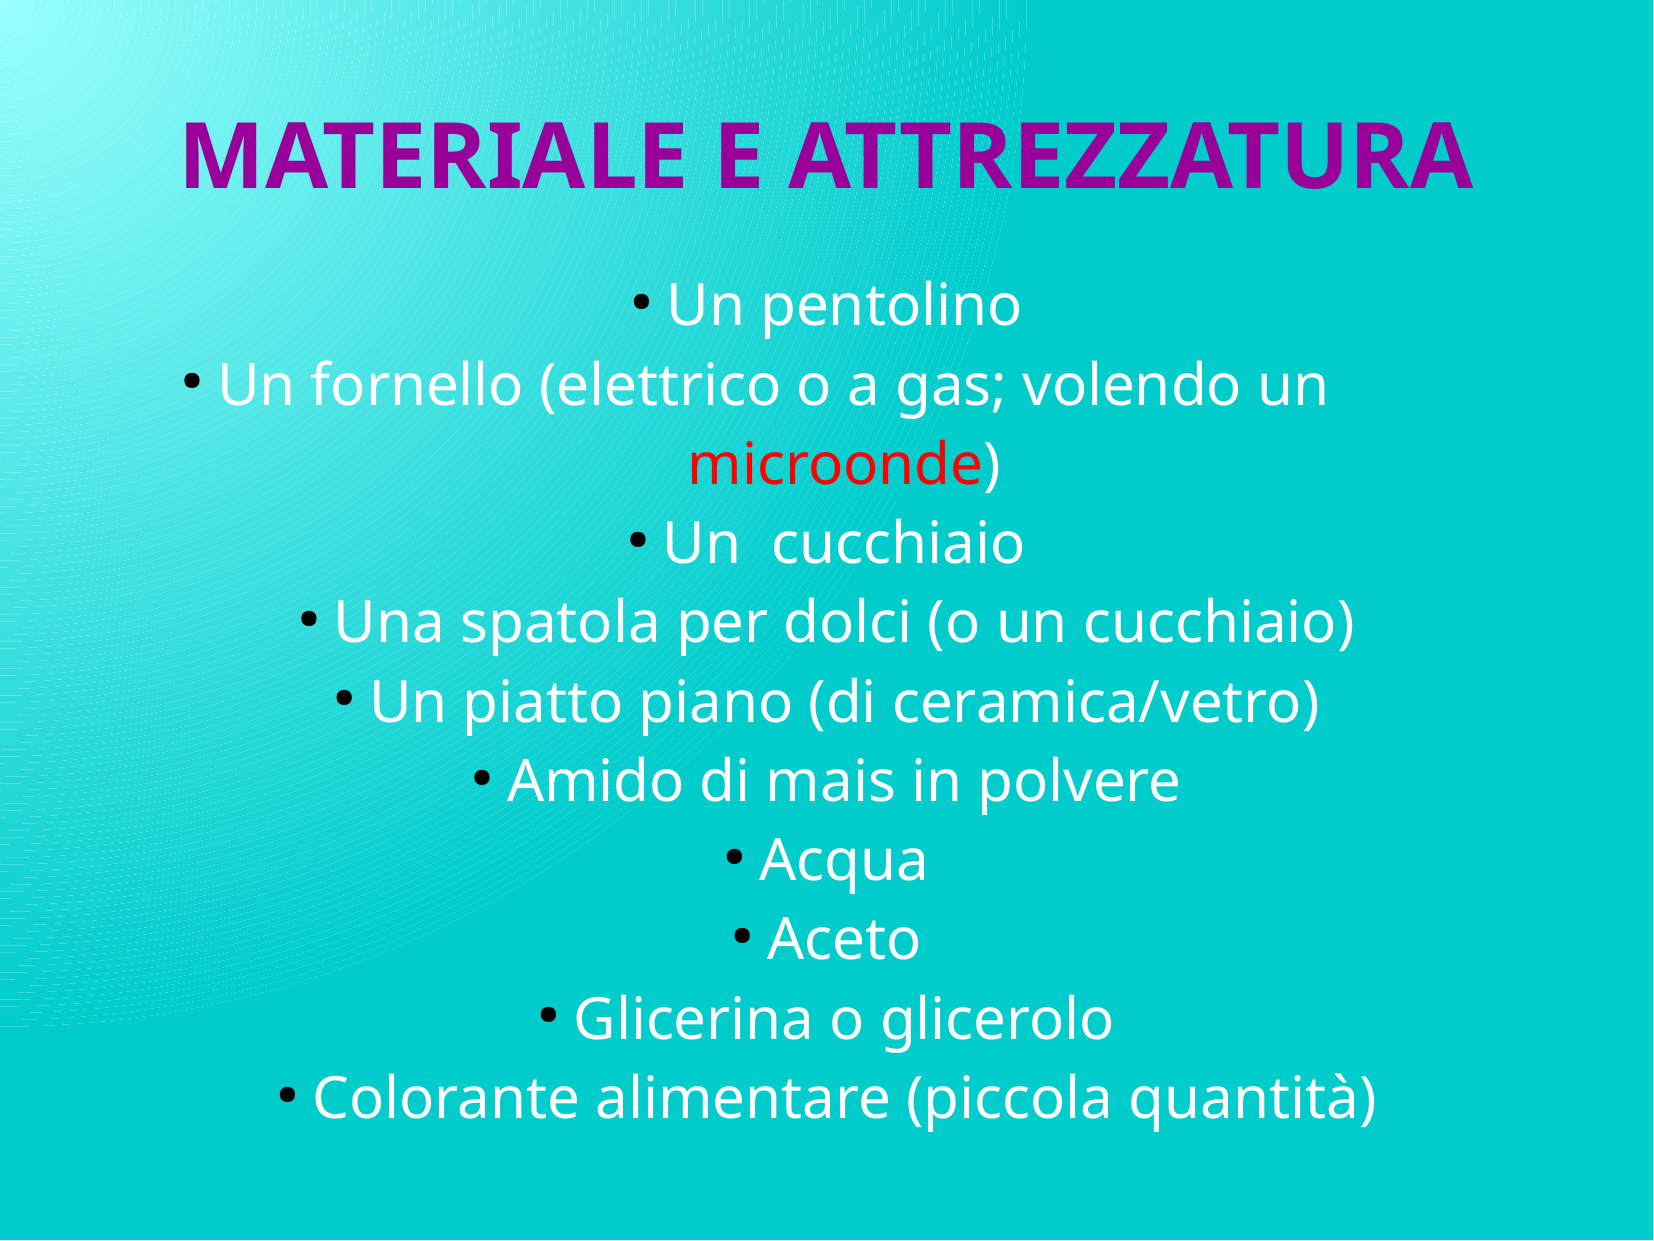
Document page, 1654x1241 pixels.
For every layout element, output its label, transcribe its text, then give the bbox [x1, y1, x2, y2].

subtitle Un pentolino Un fornello (elettrico o a gas; volendo un microonde) Un cucchiaio Una spatola per dolci (o un cucchiaio) Un piatto piano (di ceramica/vetro) Amido di mais in polvere Acqua Aceto Glicerina o glicerolo Colorante alimentare (piccola quantità) [82, 251, 1571, 1148]
title MATERIALE E ATTREZZATURA [82, 49, 1571, 251]
